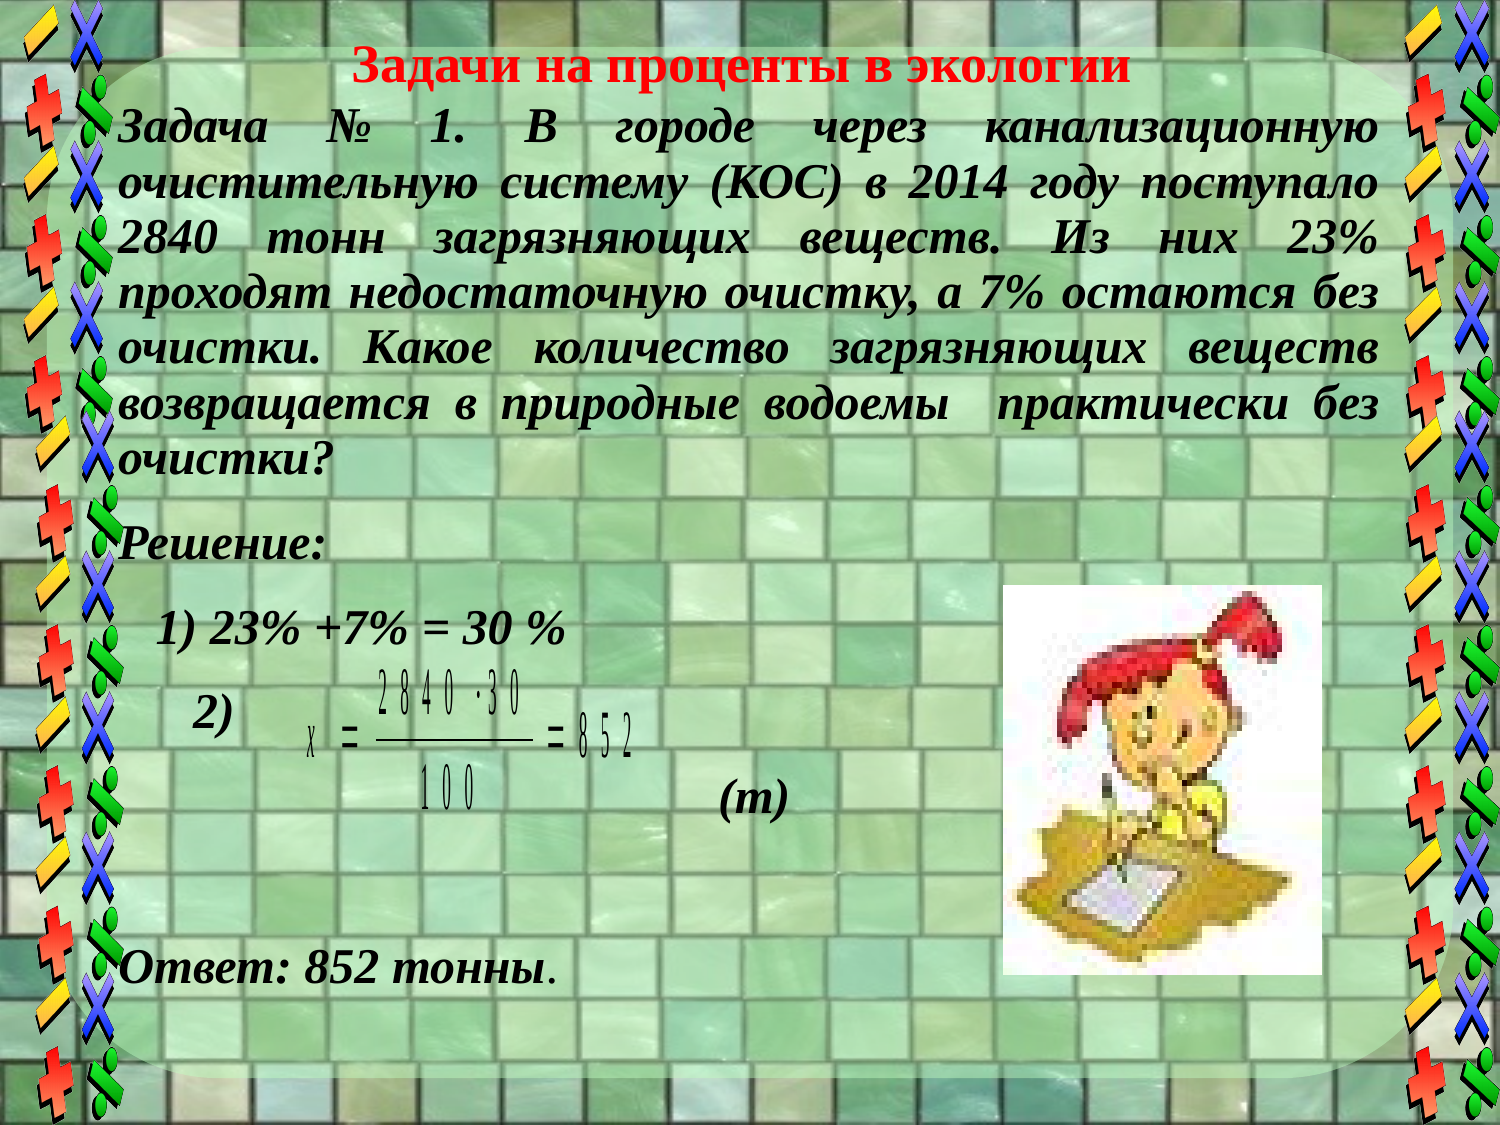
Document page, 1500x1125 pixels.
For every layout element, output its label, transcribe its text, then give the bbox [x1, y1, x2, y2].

picture [0, 0, 1500, 1125]
picture [1003, 585, 1322, 975]
picture [298, 649, 650, 827]
title Задачи на проценты в экологии [67, 0, 1418, 159]
list Задача № 1. В городе через канализационную очистительную систему (КОС) в 2014 году поступало 2840 тонн загрязняющих веществ. Из них 23% проходят недостаточную очистку, а 7% остаются без очистки. Какое количество загрязняющих веществ возвращается в природные водоемы практически без очистки? Решение: 1) 23% +7% = 30 % 2) (т) Ответ: 852 тонны. [118, 98, 1380, 1004]
